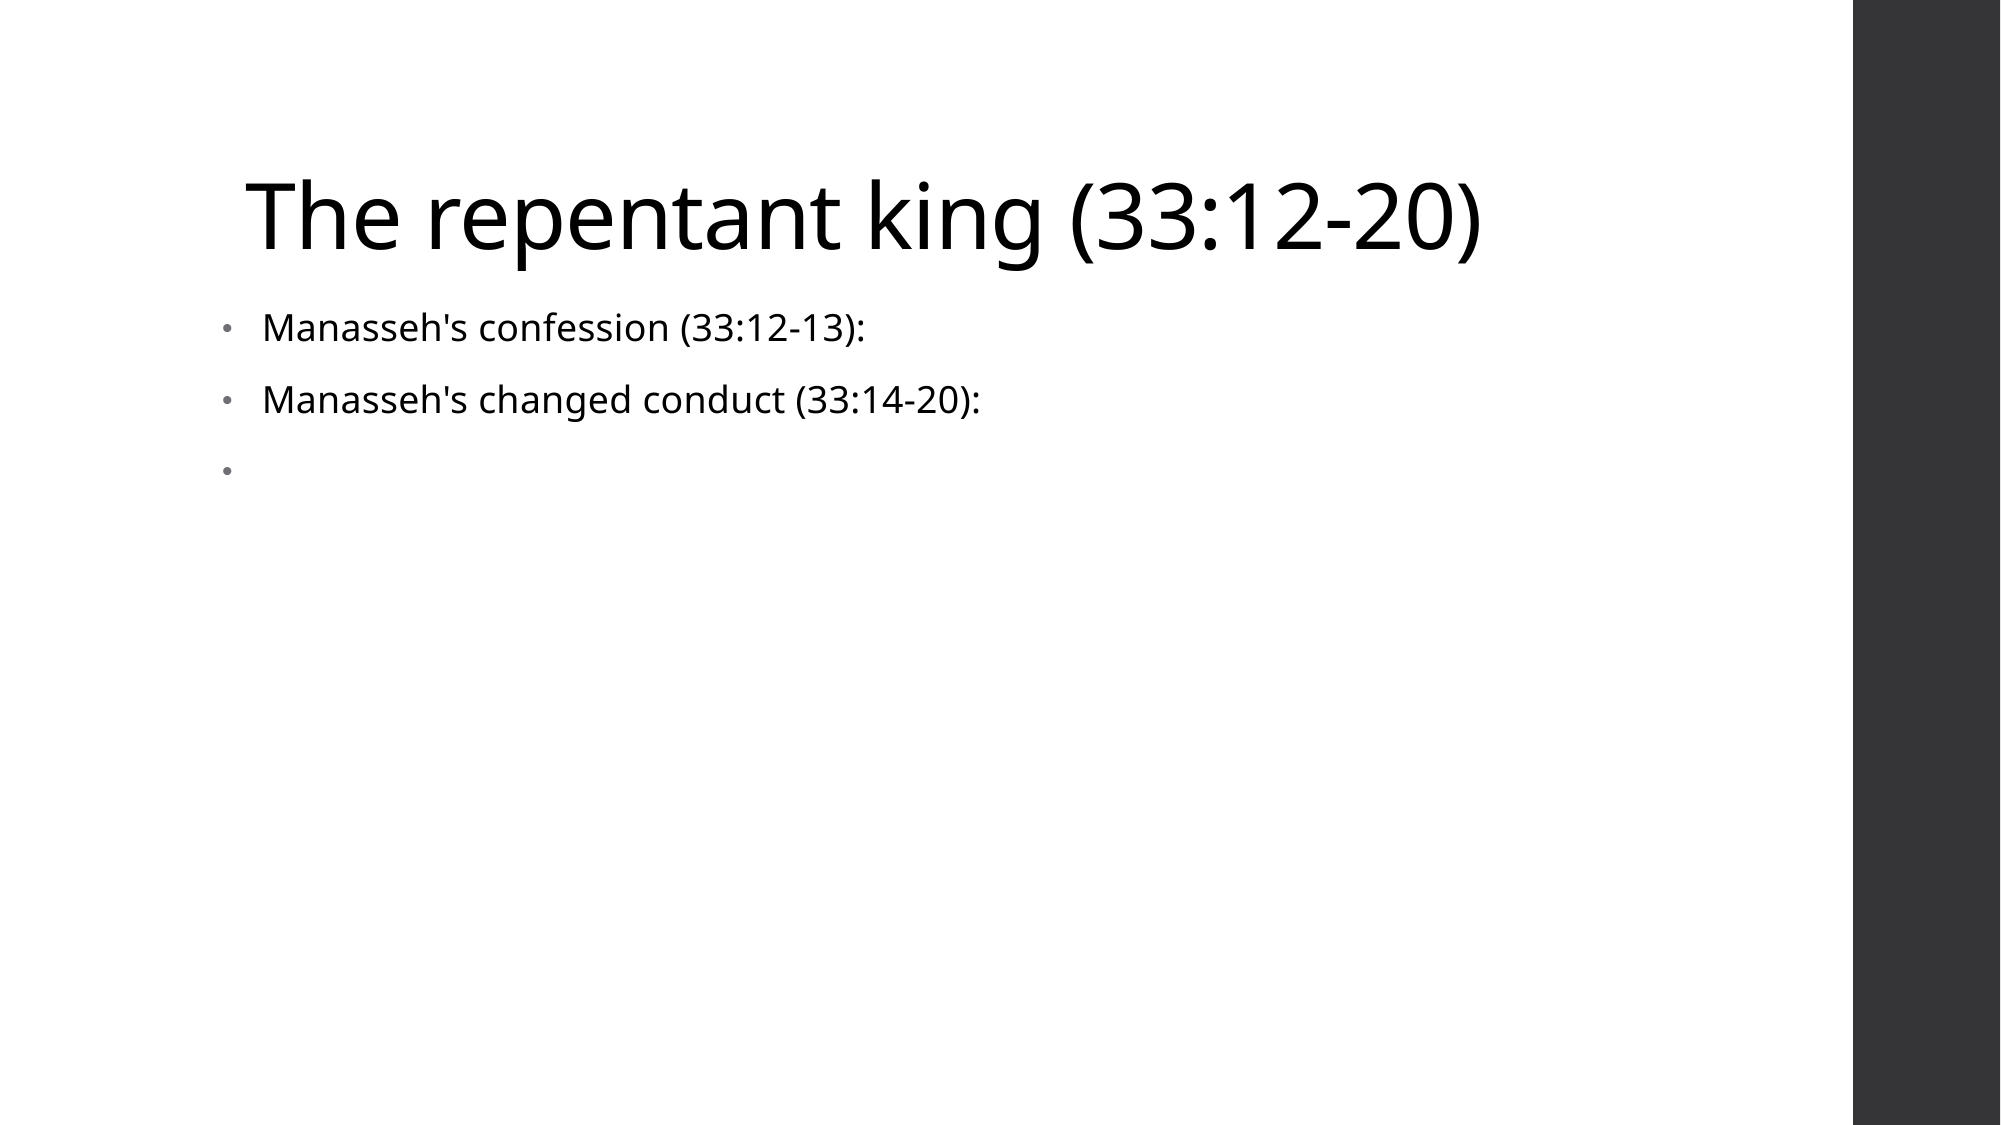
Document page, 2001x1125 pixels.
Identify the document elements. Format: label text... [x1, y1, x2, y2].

list Manasseh's confession (33:12-13): Manasseh's changed conduct (33:14-20): [206, 299, 1617, 1014]
title The repentant king (33:12-20) [206, 60, 1797, 278]
